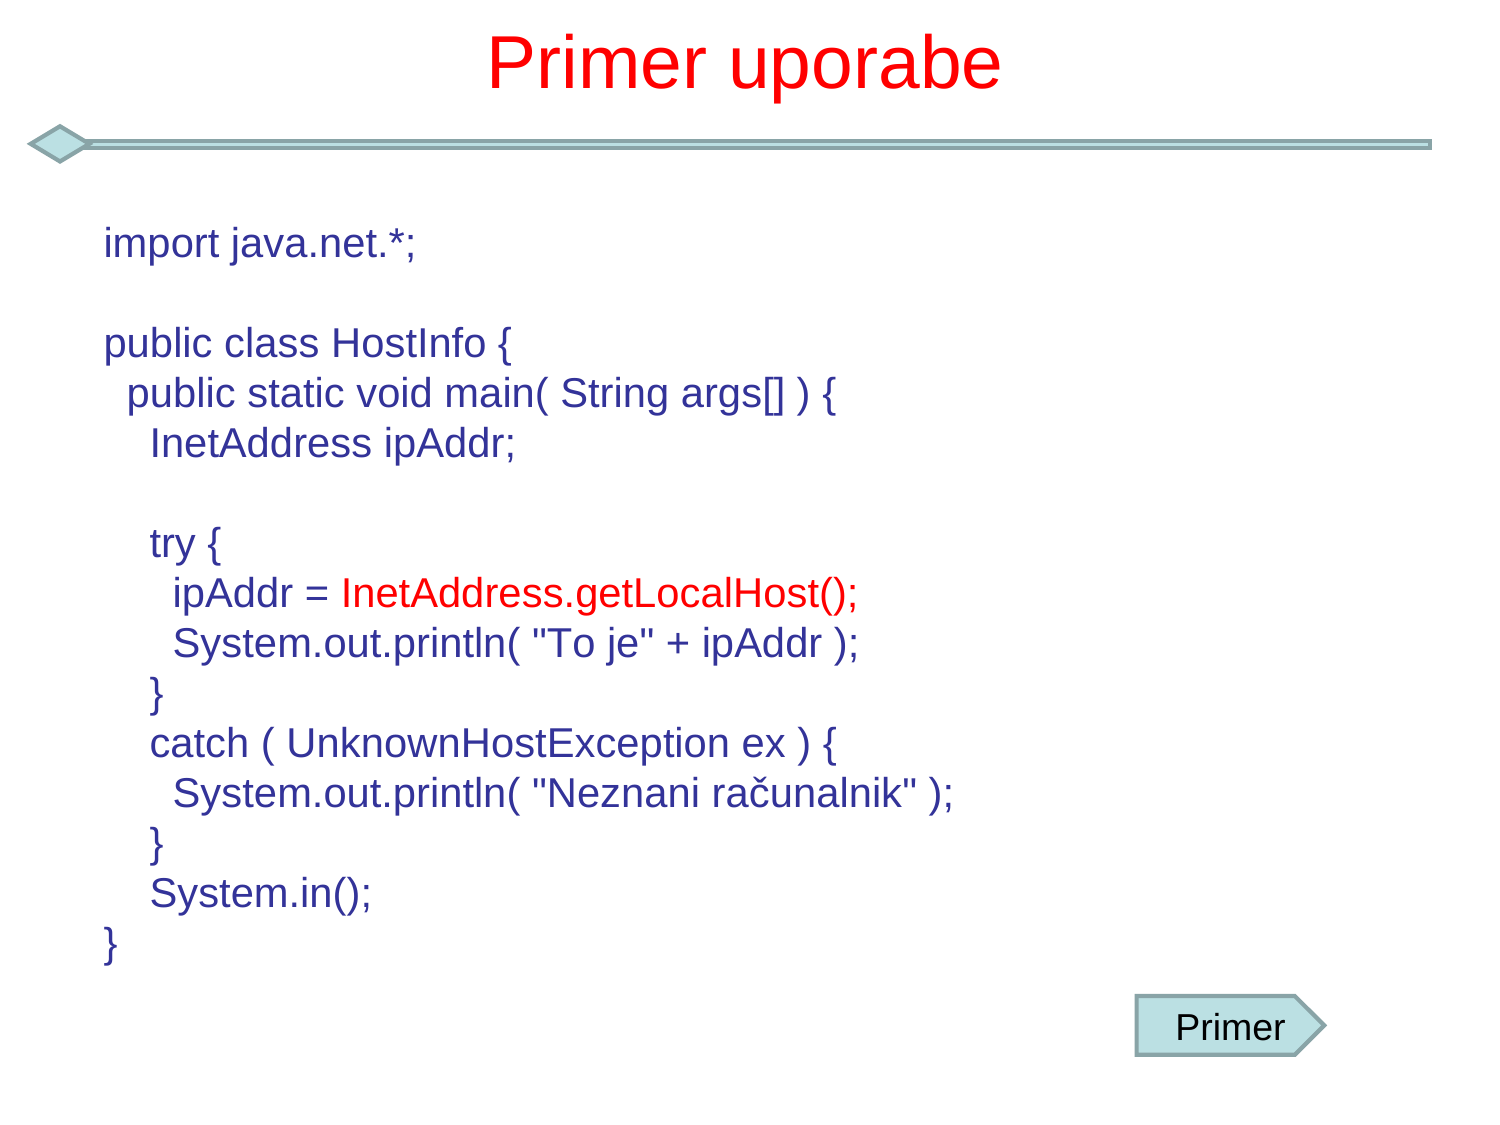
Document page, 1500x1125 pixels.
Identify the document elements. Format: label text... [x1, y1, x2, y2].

text_box import java.net.*; public class HostInfo { public static void main( String args[] ) { InetAddress ipAddr; try { ipAddr = InetAddress.getLocalHost(); System.out.println( "To je" + ipAddr ); } catch ( UnknownHostException ex ) { System.out.println( "Neznani računalnik" ); } System.in(); } [88, 208, 1454, 974]
text_box Primer [1136, 996, 1325, 1055]
title Primer uporabe [70, 0, 1421, 118]
